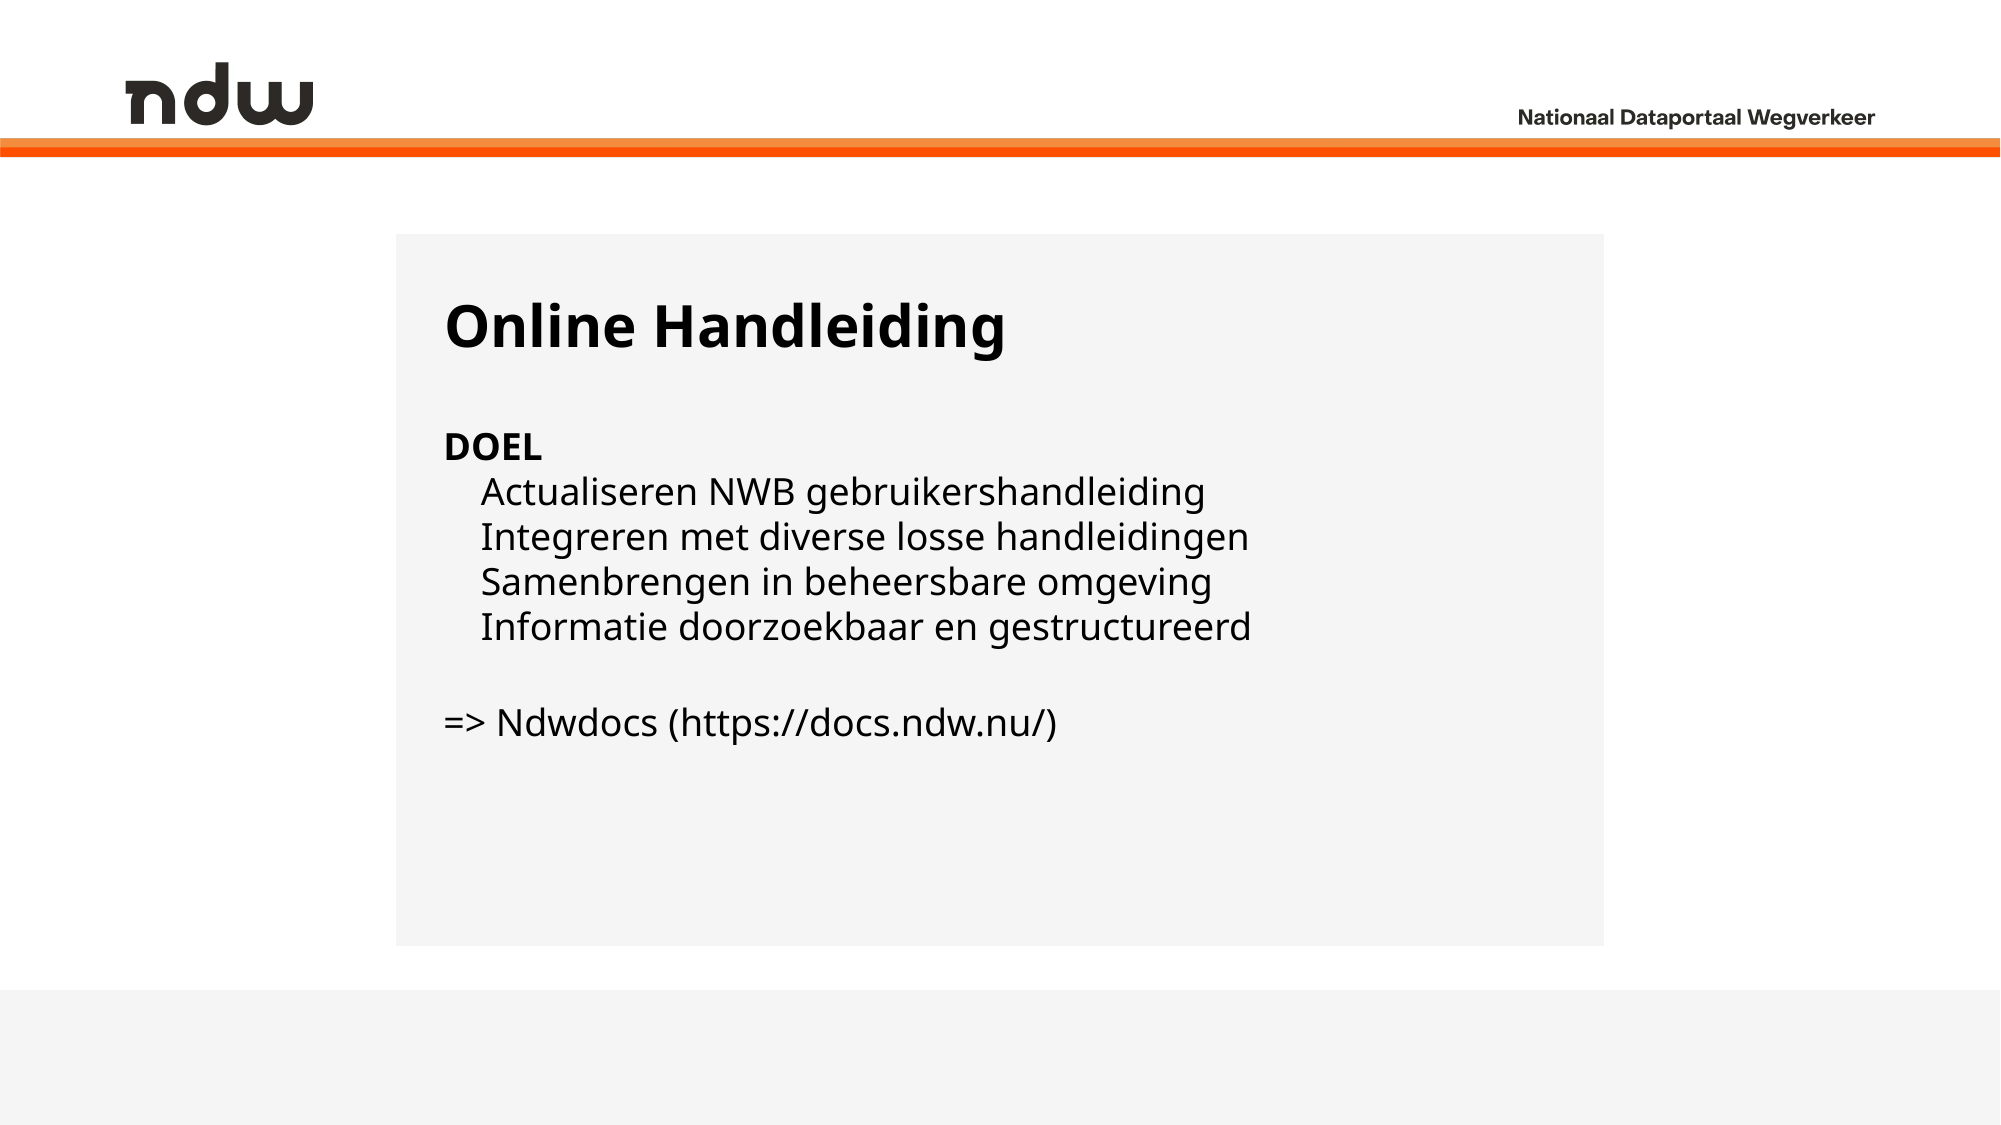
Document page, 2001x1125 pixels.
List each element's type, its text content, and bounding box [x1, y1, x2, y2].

title Online Handleiding [429, 289, 1598, 383]
list DOEL Actualiseren NWB gebruikershandleiding Integreren met diverse losse handleidingen Samenbrengen in beheersbare omgeving Informatie doorzoekbaar en gestructureerd => Ndwdocs (https://docs.ndw.nu/) [428, 370, 1597, 928]
